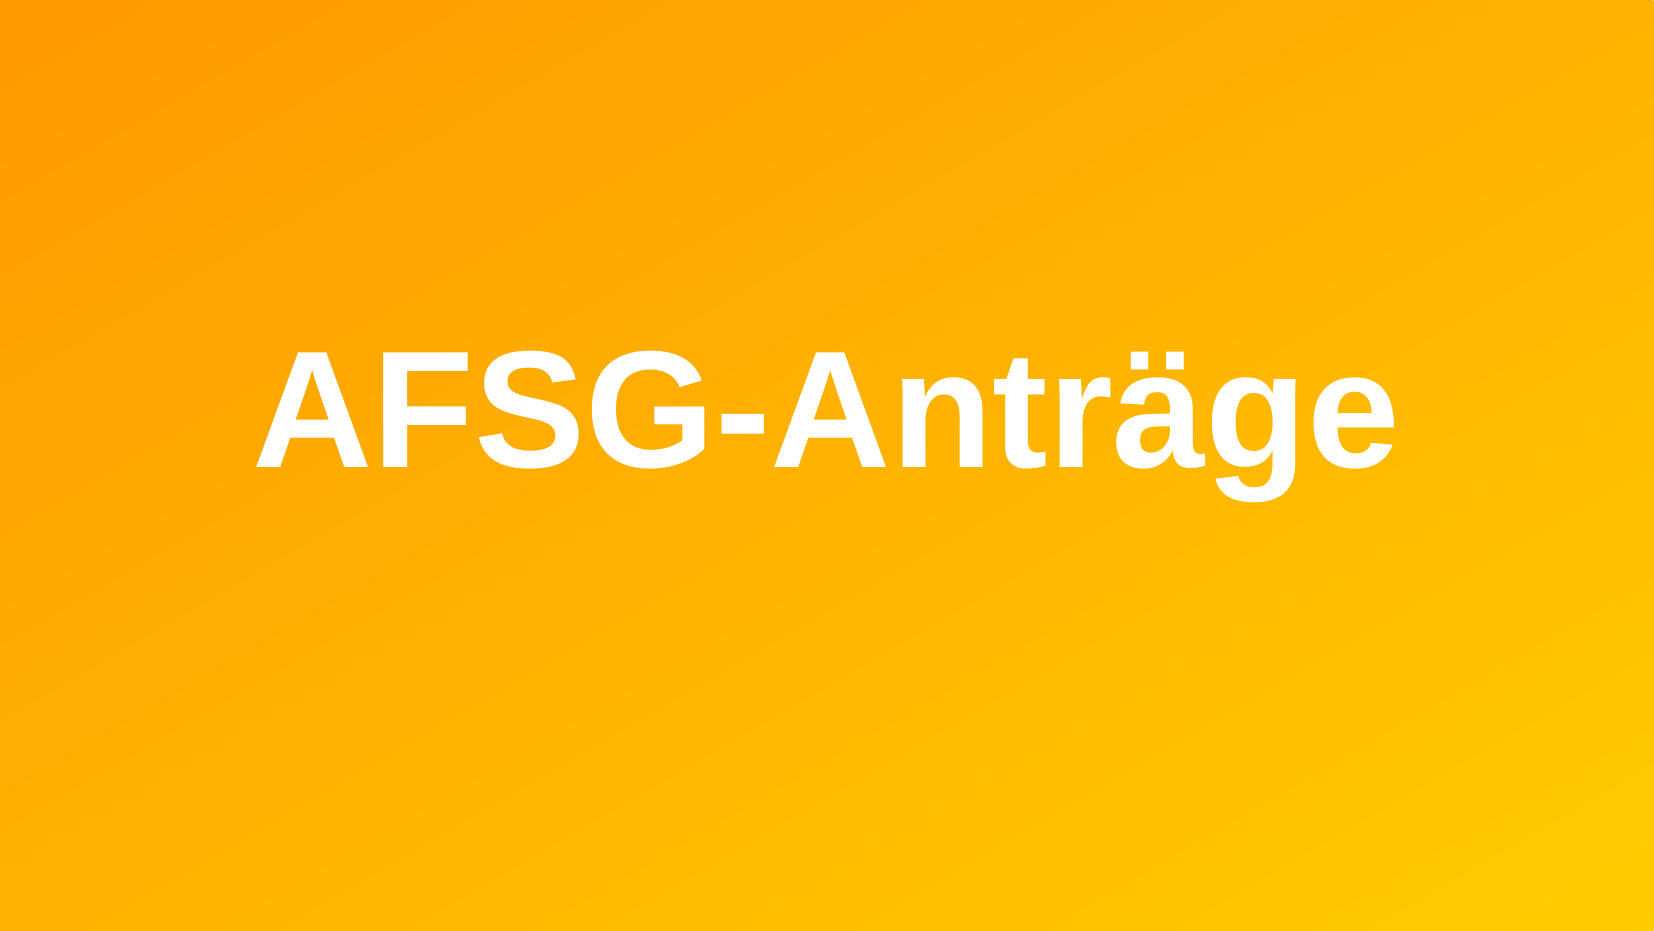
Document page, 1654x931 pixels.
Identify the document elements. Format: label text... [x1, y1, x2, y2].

title AFSG-Anträge [82, 307, 1571, 513]
